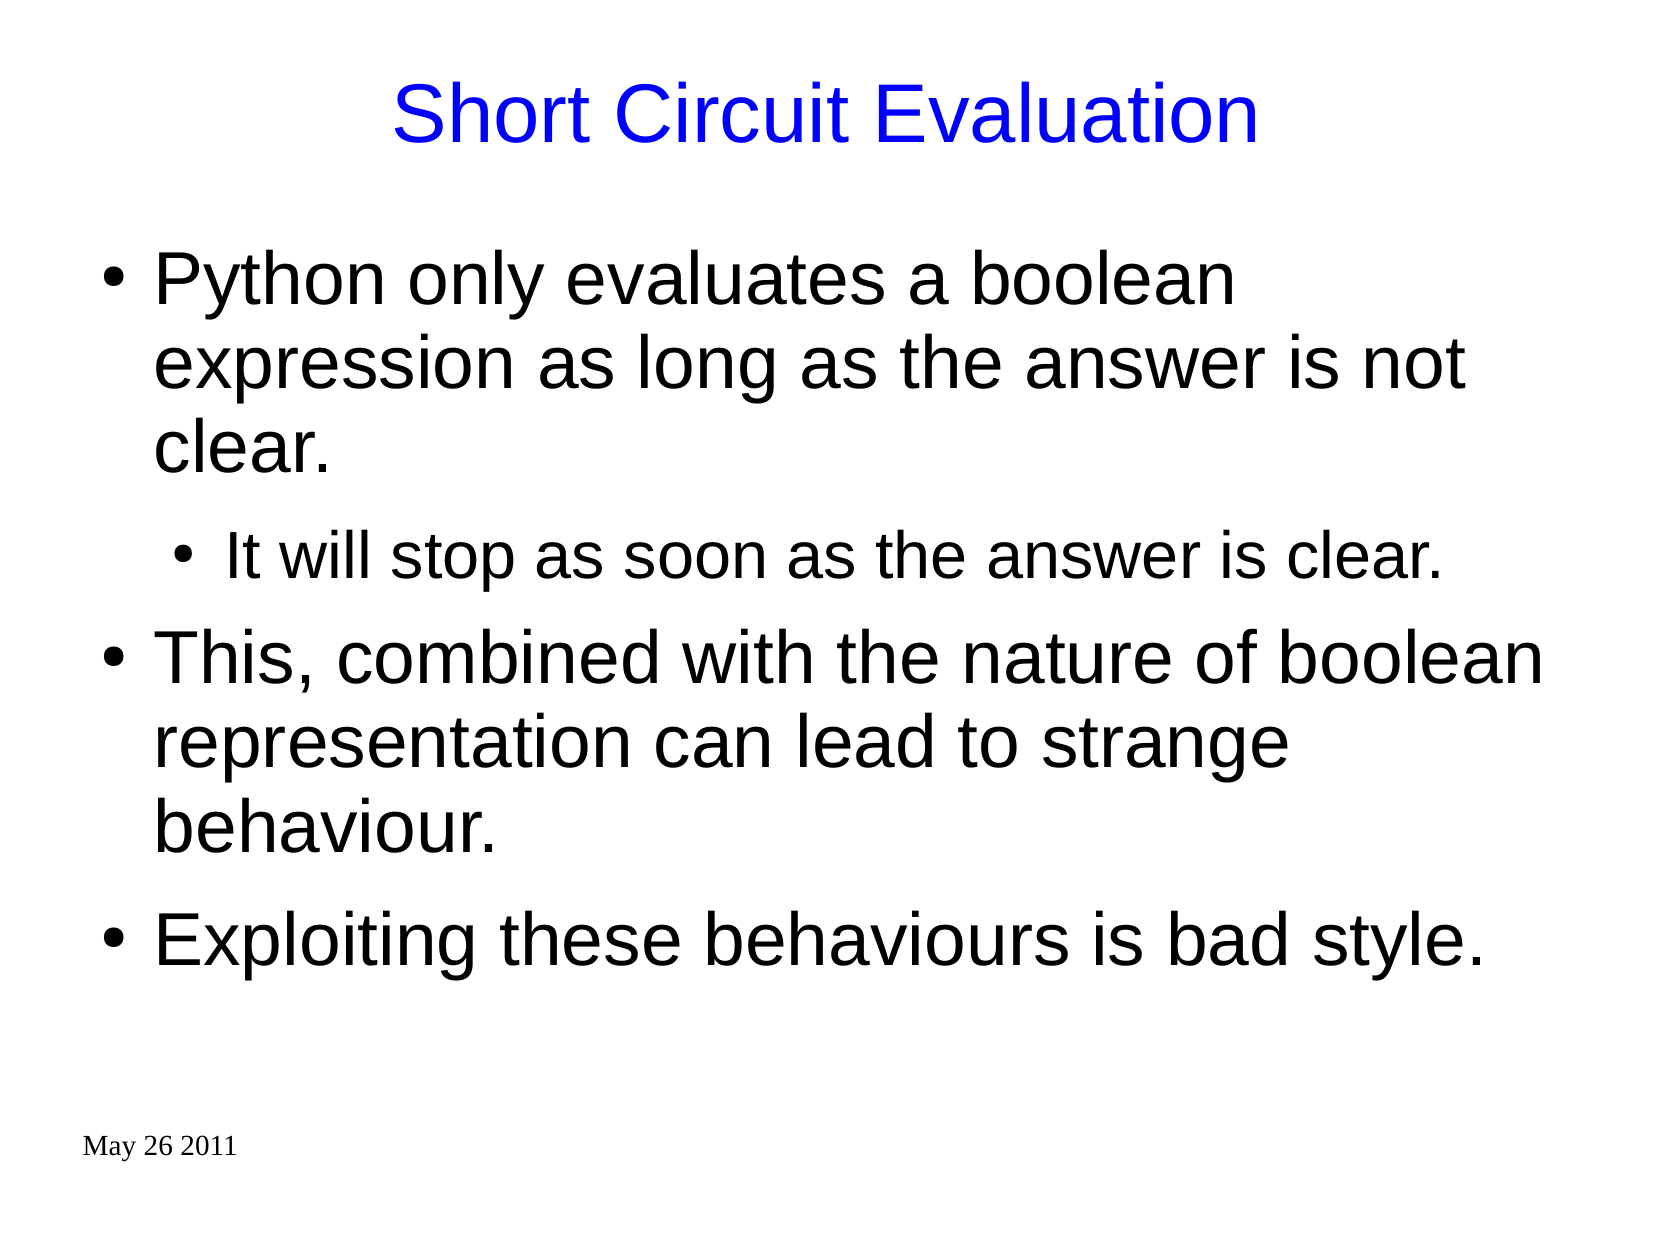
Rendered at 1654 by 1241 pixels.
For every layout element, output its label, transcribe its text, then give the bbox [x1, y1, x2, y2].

list Python only evaluates a boolean expression as long as the answer is not clear. It will stop as soon as the answer is clear. This, combined with the nature of boolean representation can lead to strange behaviour. Exploiting these behaviours is bad style. [82, 236, 1571, 1109]
title Short Circuit Evaluation [82, 49, 1571, 178]
